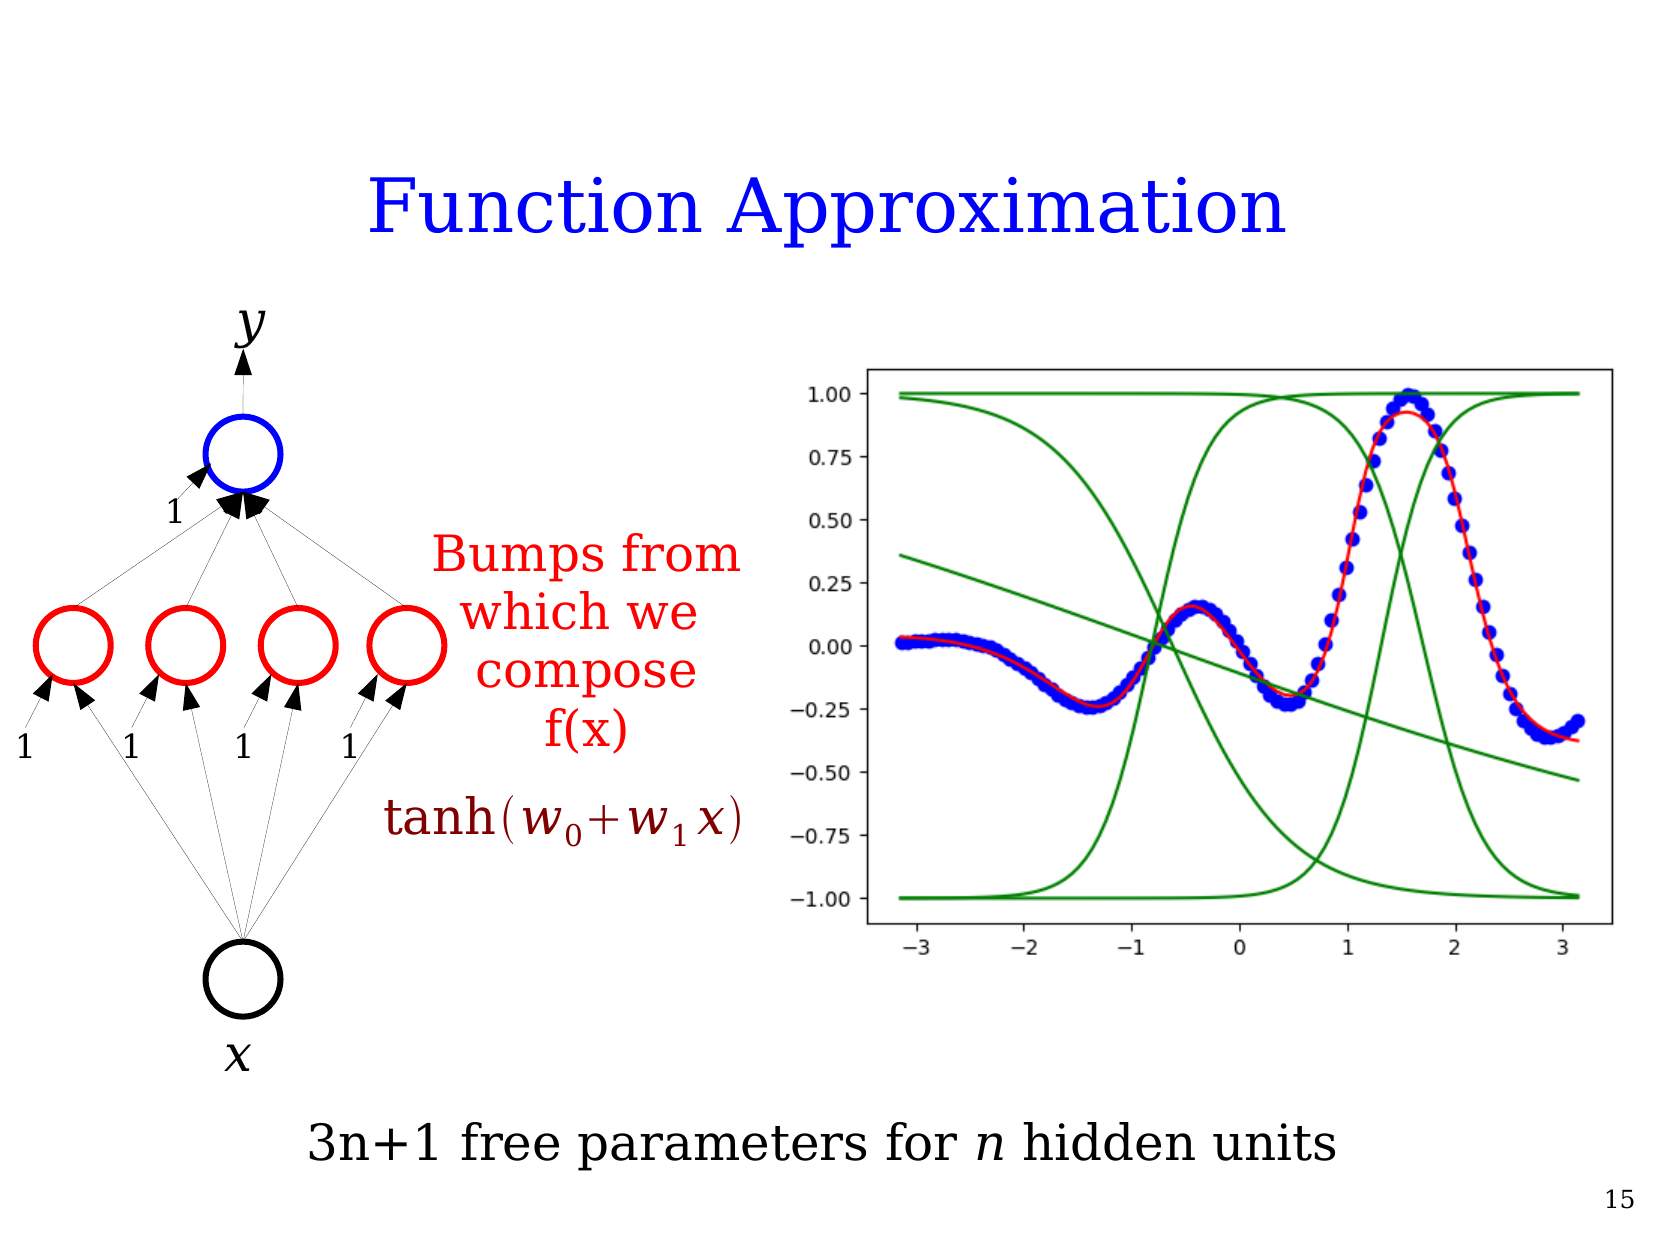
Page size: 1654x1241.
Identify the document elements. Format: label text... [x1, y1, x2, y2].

text_box 1 [339, 727, 362, 767]
text_box 1 [14, 727, 37, 767]
text_box 3n+1 free parameters for n hidden units [306, 1113, 1418, 1172]
chart [226, 290, 271, 350]
text_box 1 [164, 492, 187, 531]
text_box 1 [121, 727, 143, 767]
chart [216, 1024, 259, 1084]
chart [375, 787, 747, 854]
title Function Approximation [121, 102, 1534, 310]
text_box 1 [233, 727, 255, 767]
text_box Bumps from which we compose f(x) [431, 525, 743, 763]
picture [747, 282, 1639, 1003]
